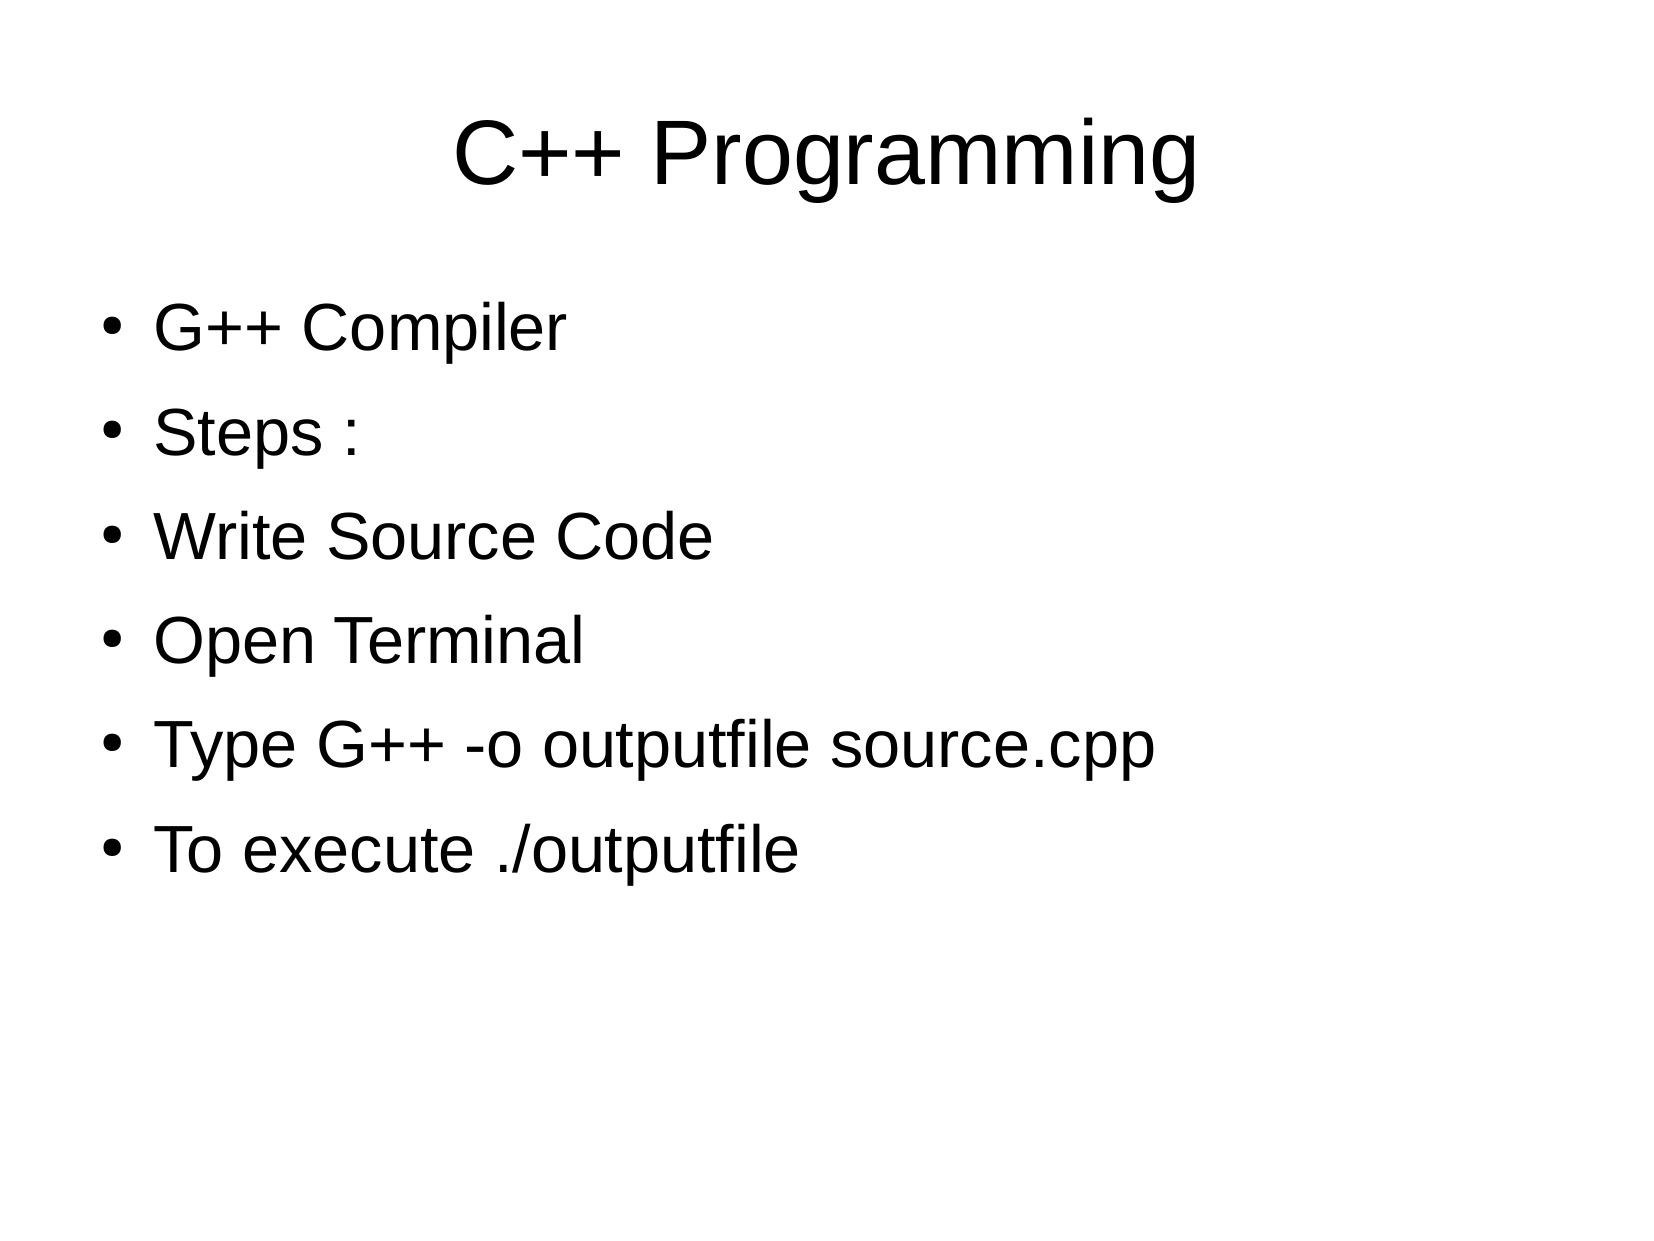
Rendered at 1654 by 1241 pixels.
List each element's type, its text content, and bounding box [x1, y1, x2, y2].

list G++ Compiler Steps : Write Source Code Open Terminal Type G++ -o outputfile source.cpp To execute ./outputfile [82, 290, 1571, 1094]
title C++ Programming [82, 56, 1571, 250]
